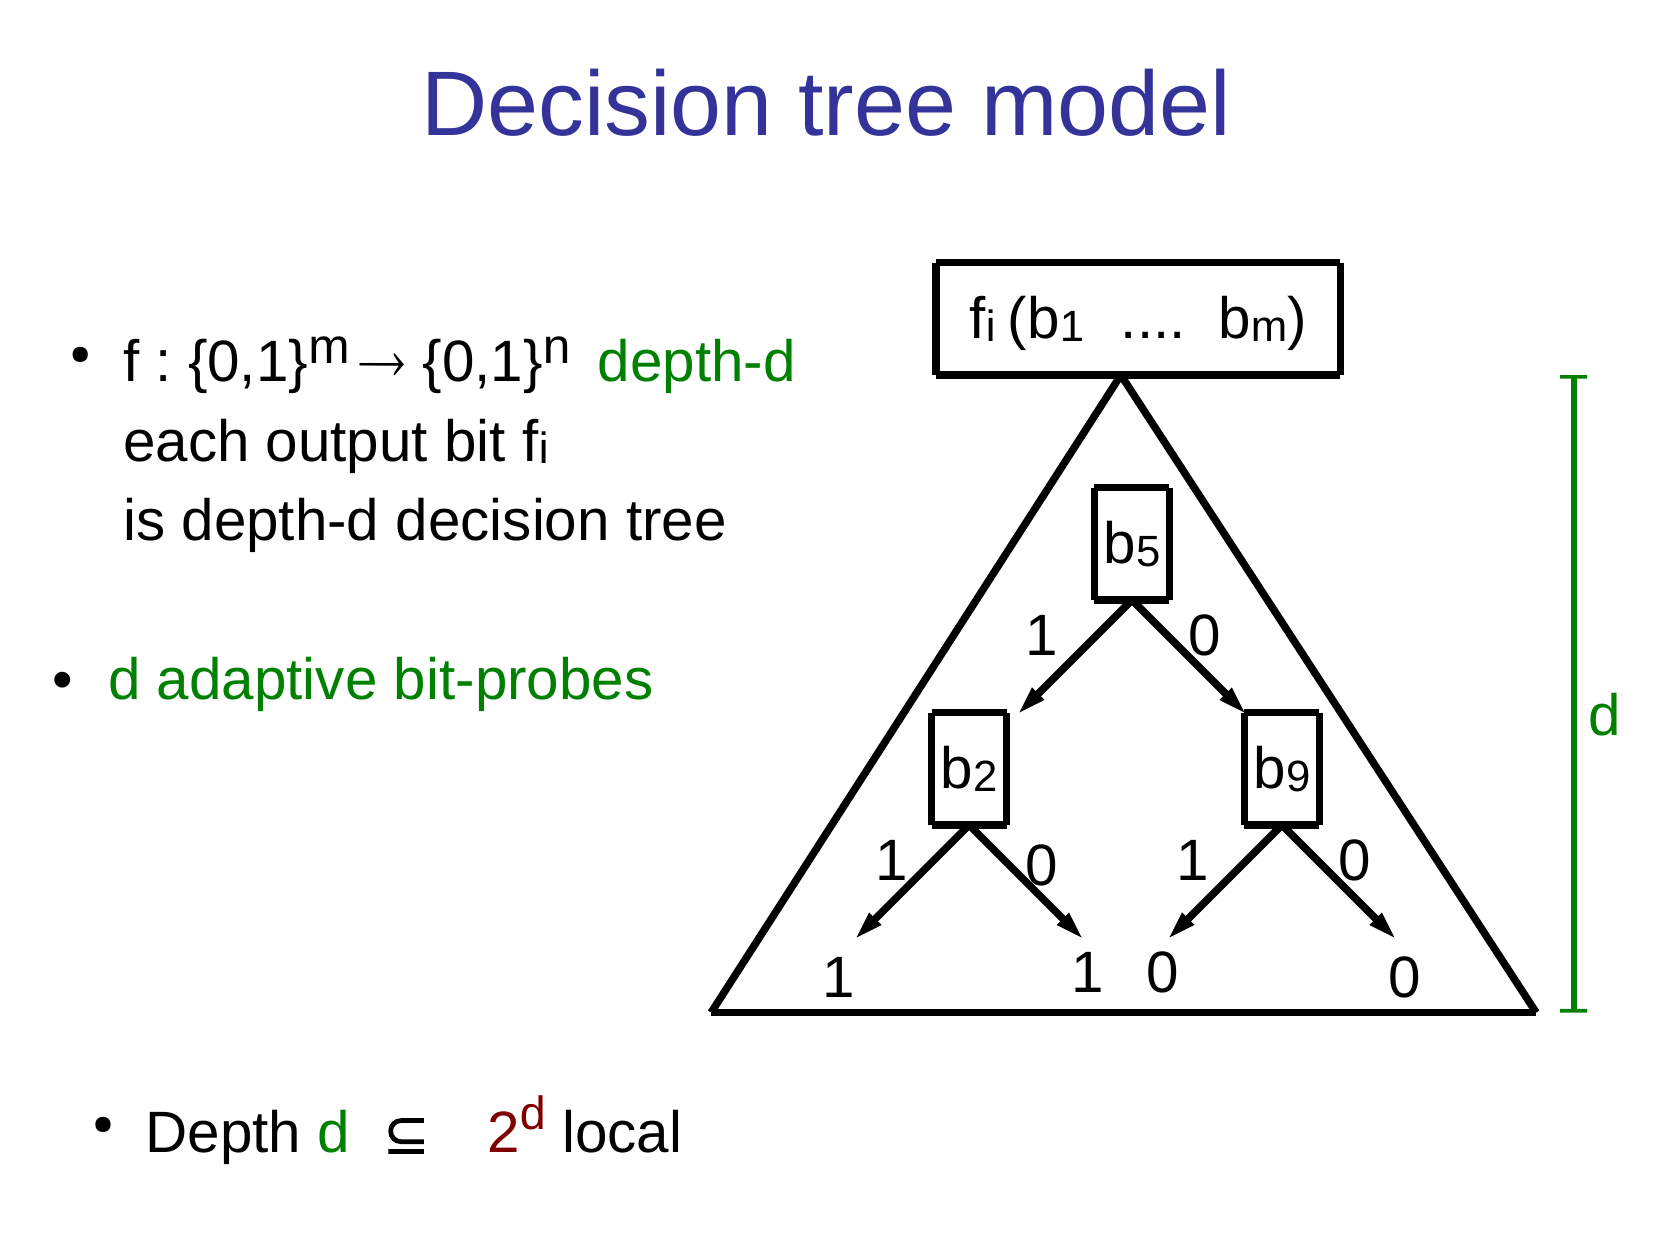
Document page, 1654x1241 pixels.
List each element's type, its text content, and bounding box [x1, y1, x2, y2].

text_box b2 [931, 712, 1007, 826]
text_box 1 [861, 820, 924, 901]
text_box fi (b1 .... bm) [936, 262, 1341, 376]
text_box 0 [1011, 825, 1074, 905]
text_box b5 [1094, 487, 1170, 601]
text_box 0 [1174, 595, 1237, 676]
text_box Depth d  2d local [75, 1087, 751, 1185]
text_box d [1573, 675, 1651, 755]
text_box 1 [807, 937, 870, 1018]
text_box 0 [1131, 932, 1195, 1013]
text_box b9 [1244, 712, 1320, 826]
text_box 1 [1056, 932, 1120, 1013]
text_box 1 [1161, 820, 1224, 901]
list f : {0,1}m  {0,1}n depth-d each output bit fi is depth-d decision tree d adaptive bit-probes [37, 150, 1654, 1225]
text_box 1 [1011, 595, 1074, 676]
text_box 0 [1324, 820, 1387, 901]
text_box 0 [1373, 937, 1436, 1018]
title Decision tree model [124, 0, 1530, 208]
